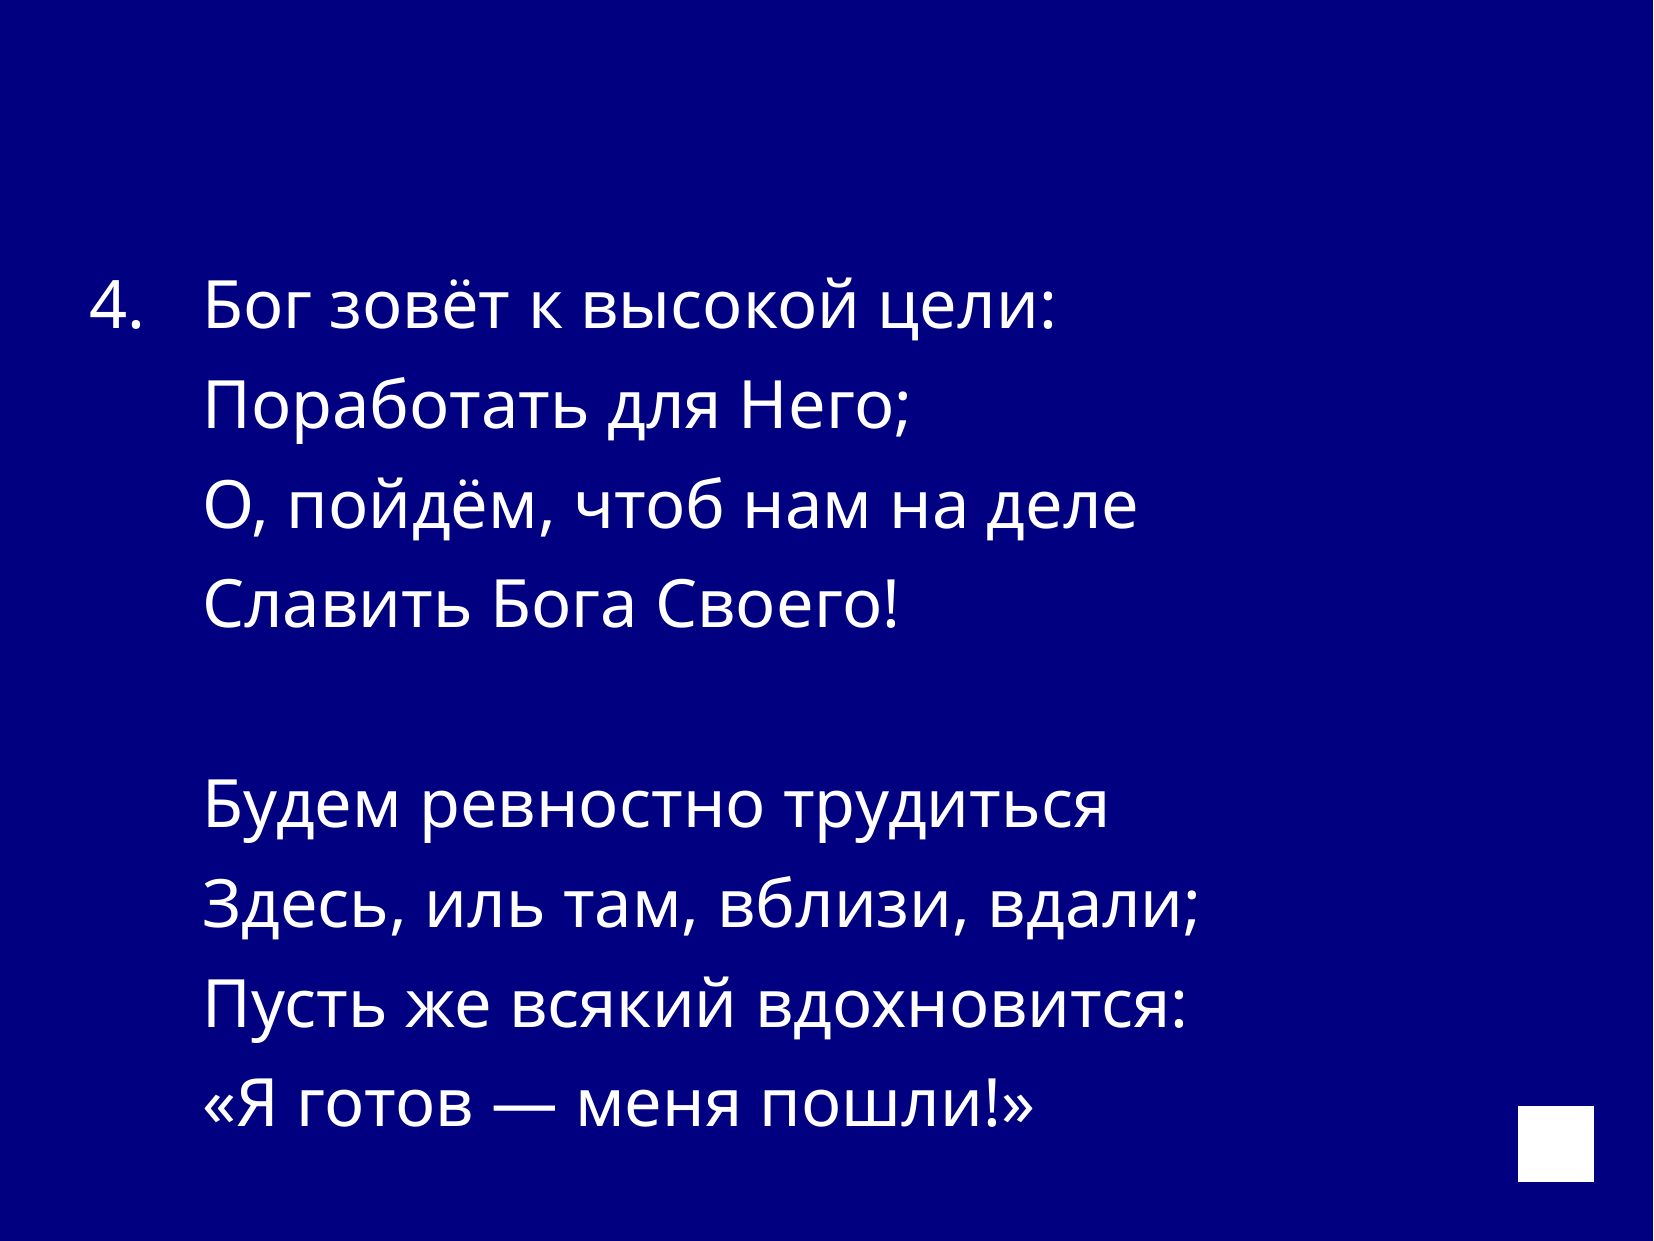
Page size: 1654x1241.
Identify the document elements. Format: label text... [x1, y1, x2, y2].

text_box 4. Бог зовёт к высокой цели: Поработать для Него; О, пойдём, чтоб нам на деле Славить Бога Своего! Будем ревностно трудиться Здесь, иль там, вблизи, вдали; Пусть же всякий вдохновится: «Я готов — меня пошли!» [75, 150, 1576, 1163]
text_box [1518, 1106, 1594, 1182]
